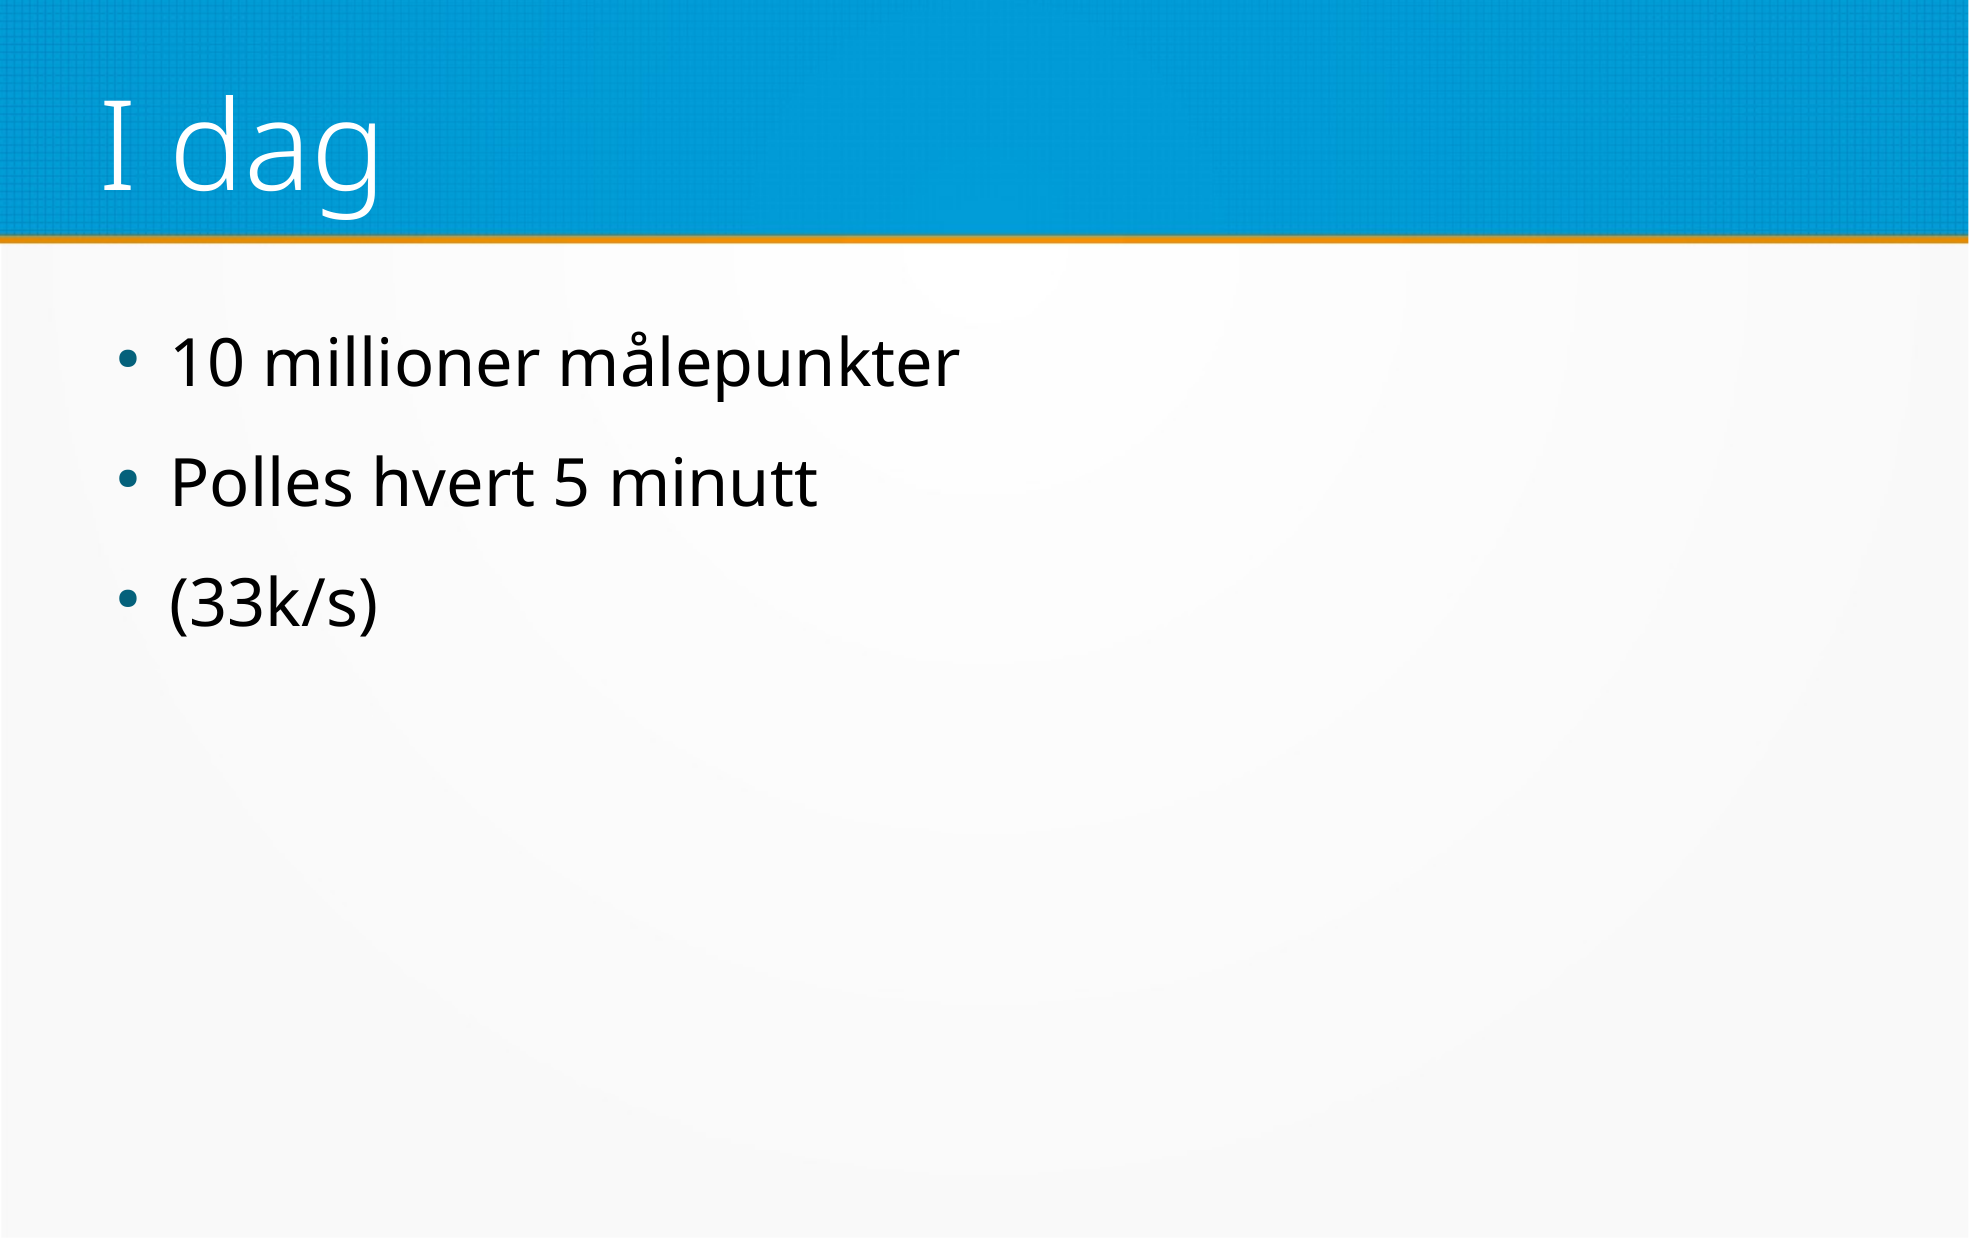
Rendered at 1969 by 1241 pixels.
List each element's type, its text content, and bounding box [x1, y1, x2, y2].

list 10 millioner målepunkter Polles hvert 5 minutt (33k/s) [98, 315, 1861, 1081]
title I dag [98, 19, 1870, 227]
picture [0, 233, 1969, 1241]
